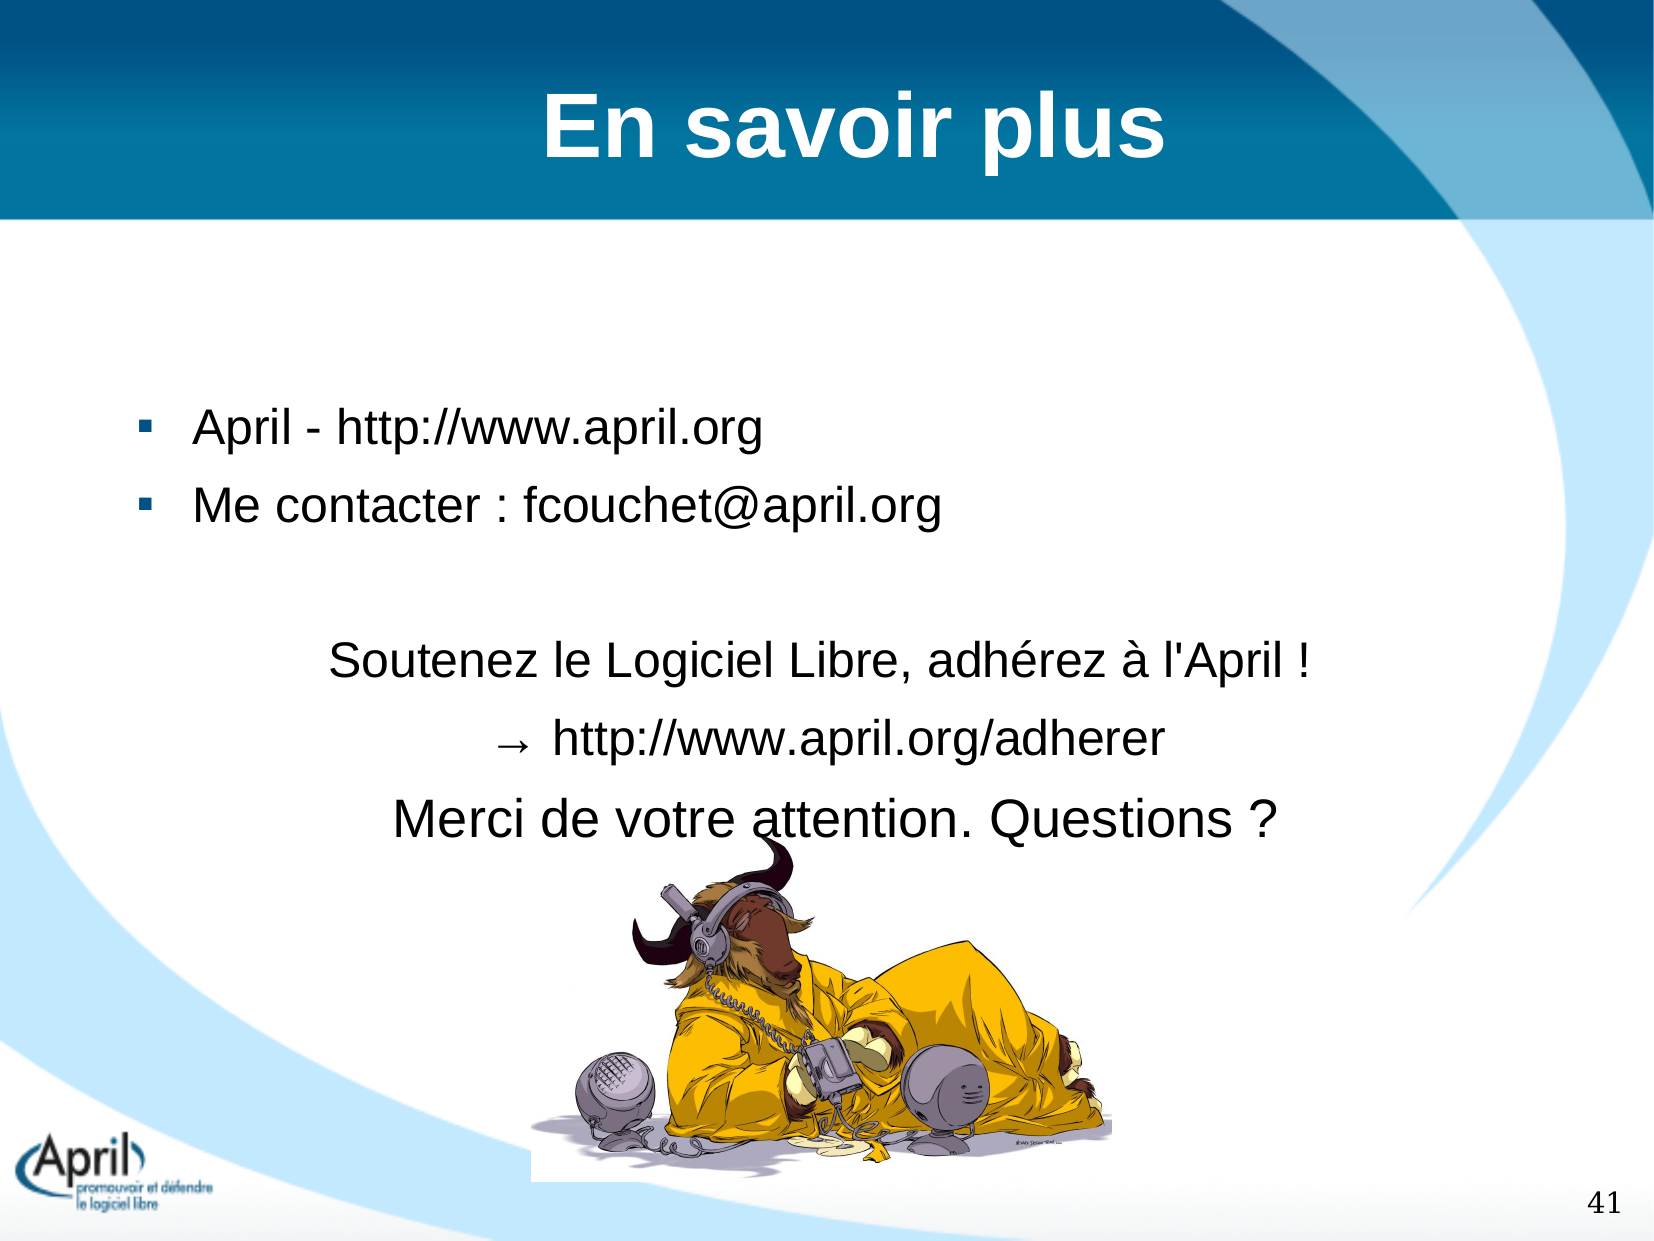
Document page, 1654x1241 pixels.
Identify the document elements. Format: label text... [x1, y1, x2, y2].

picture [0, 0, 1654, 1241]
title En savoir plus [118, 22, 1531, 230]
list April - http://www.april.org Me contacter : fcouchet@april.org Soutenez le Logiciel Libre, adhérez à l'April ! → http://www.april.org/adherer Merci de votre attention. Questions ? [121, 321, 1534, 1103]
